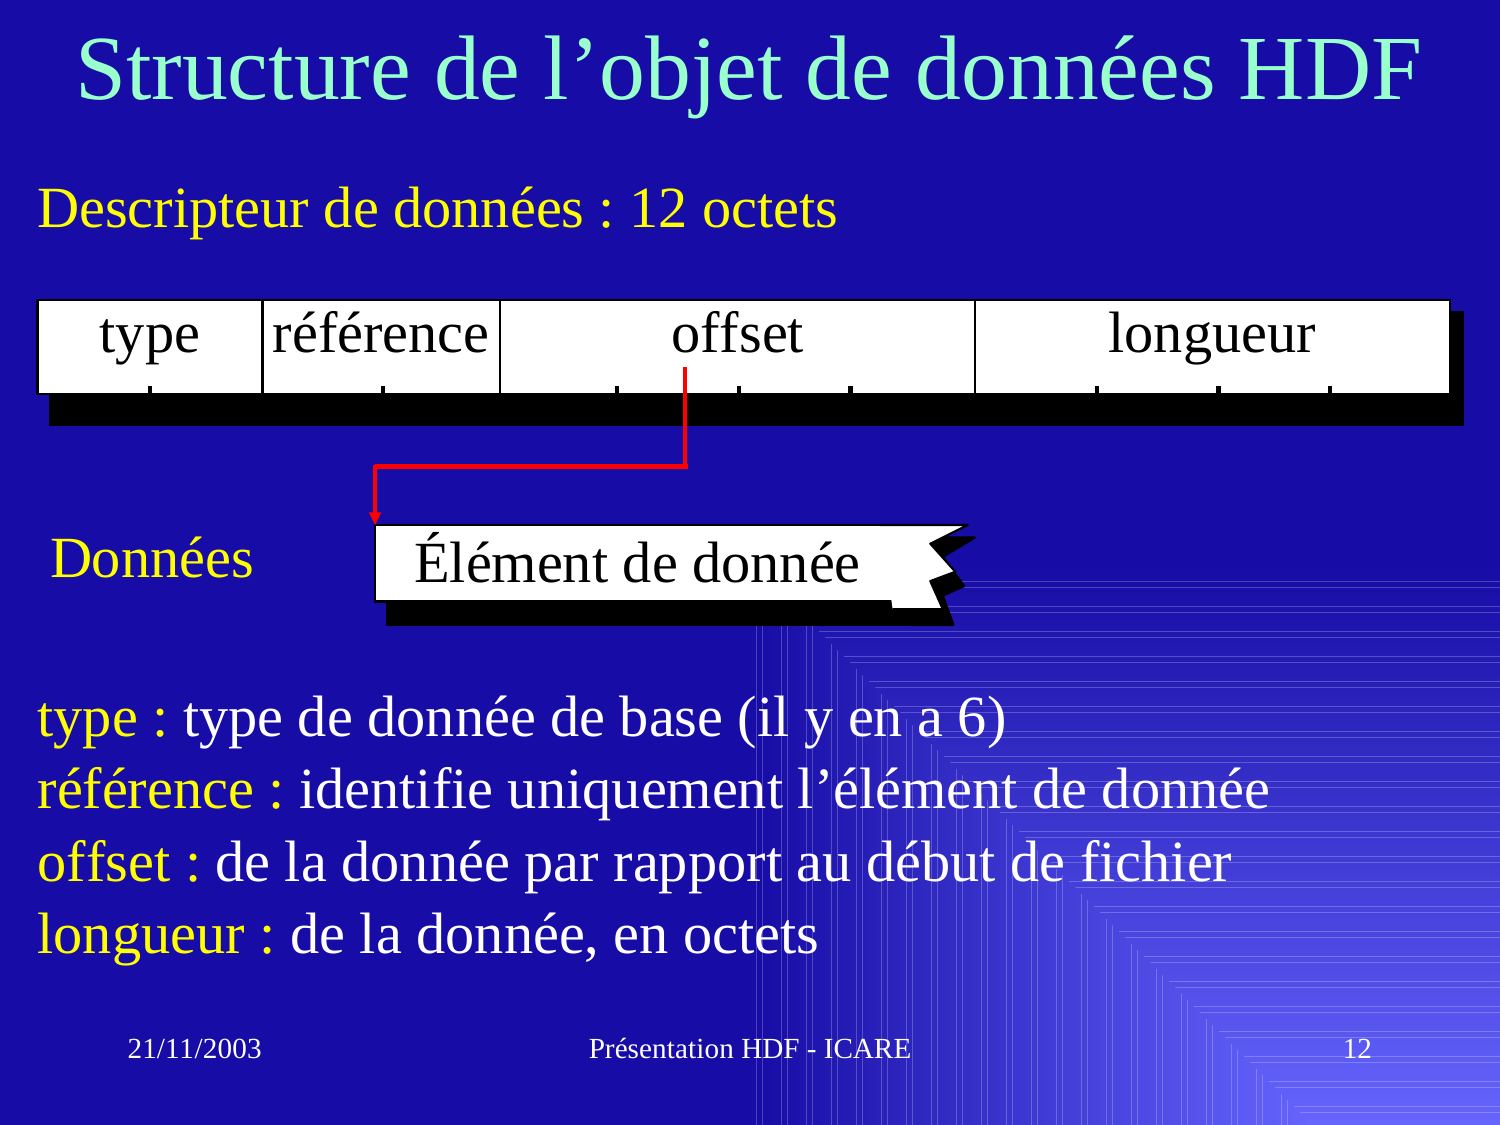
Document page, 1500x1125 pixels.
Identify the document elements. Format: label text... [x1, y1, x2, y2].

text_box longueur [974, 299, 1450, 395]
title Structure de l’objet de données HDF [37, 0, 1463, 138]
text_box Élément de donnée [375, 525, 891, 602]
text_box offset [499, 299, 974, 395]
text_box [687, 312, 1463, 425]
text_box Données [50, 525, 338, 590]
text_box [50, 395, 683, 425]
text_box référence [262, 299, 499, 395]
text_box type [37, 299, 262, 395]
list type : type de donnée de base (il y en a 6) référence : identifie uniquement l’élément de donnée offset : de la donnée par rapport au début de fichier longueur : de la donnée, en octets [37, 687, 1438, 988]
text_box Descripteur de données : 12 octets [37, 174, 1113, 240]
text_box [387, 525, 976, 625]
